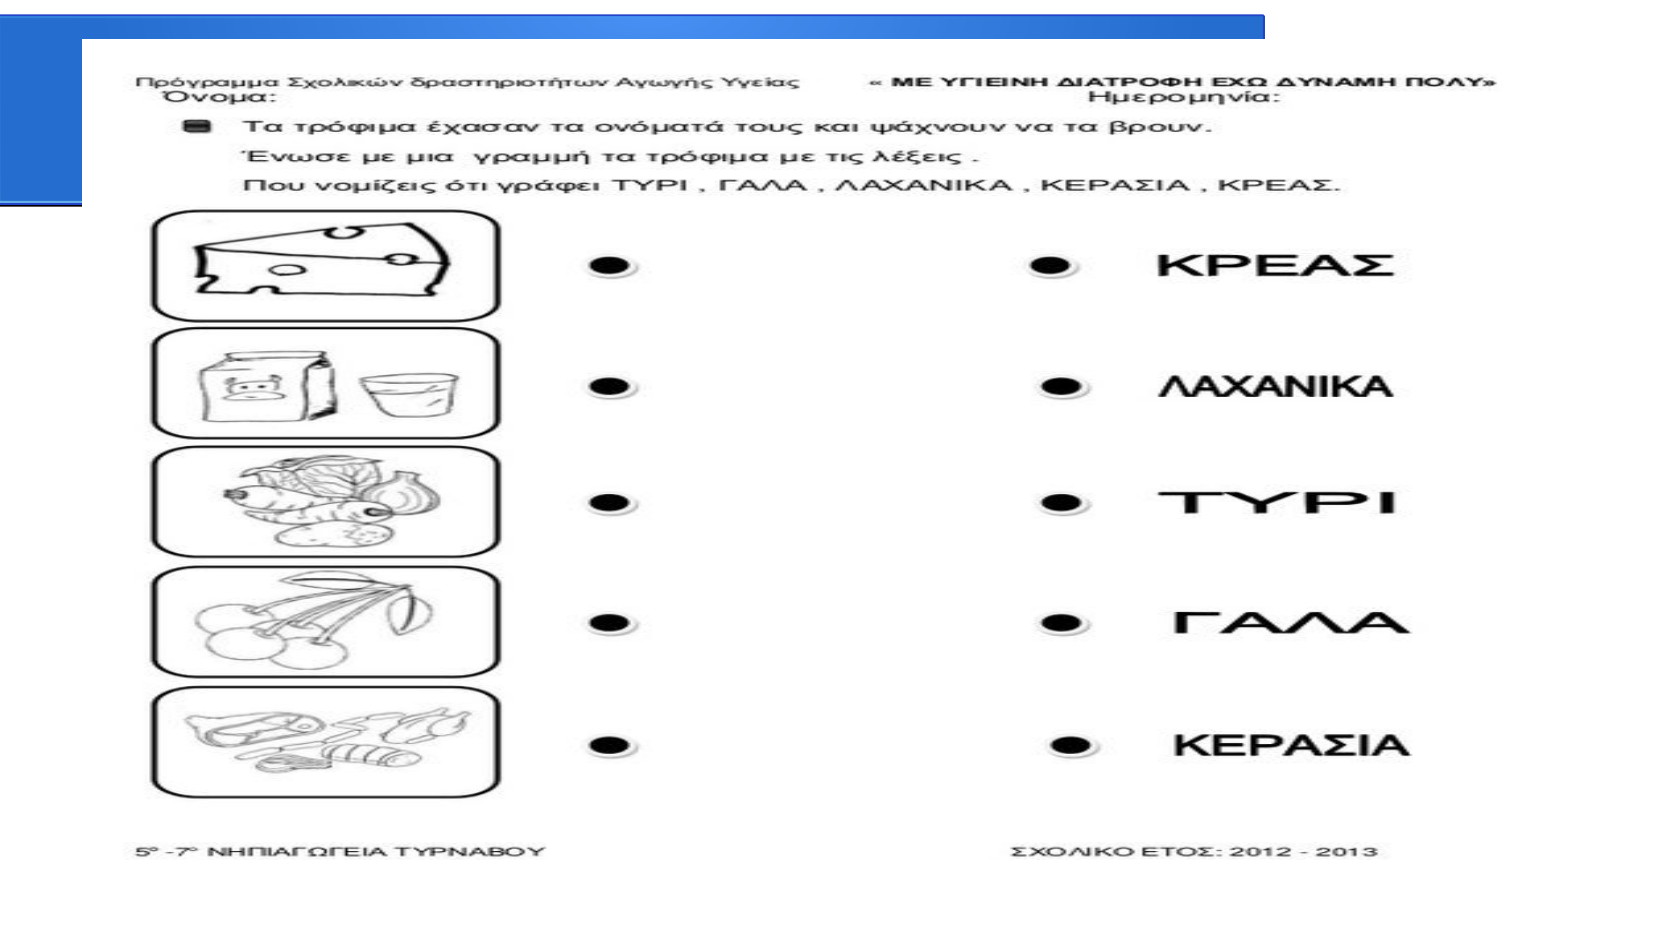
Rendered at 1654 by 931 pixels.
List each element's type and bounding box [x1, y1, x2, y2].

picture [82, 39, 1571, 910]
